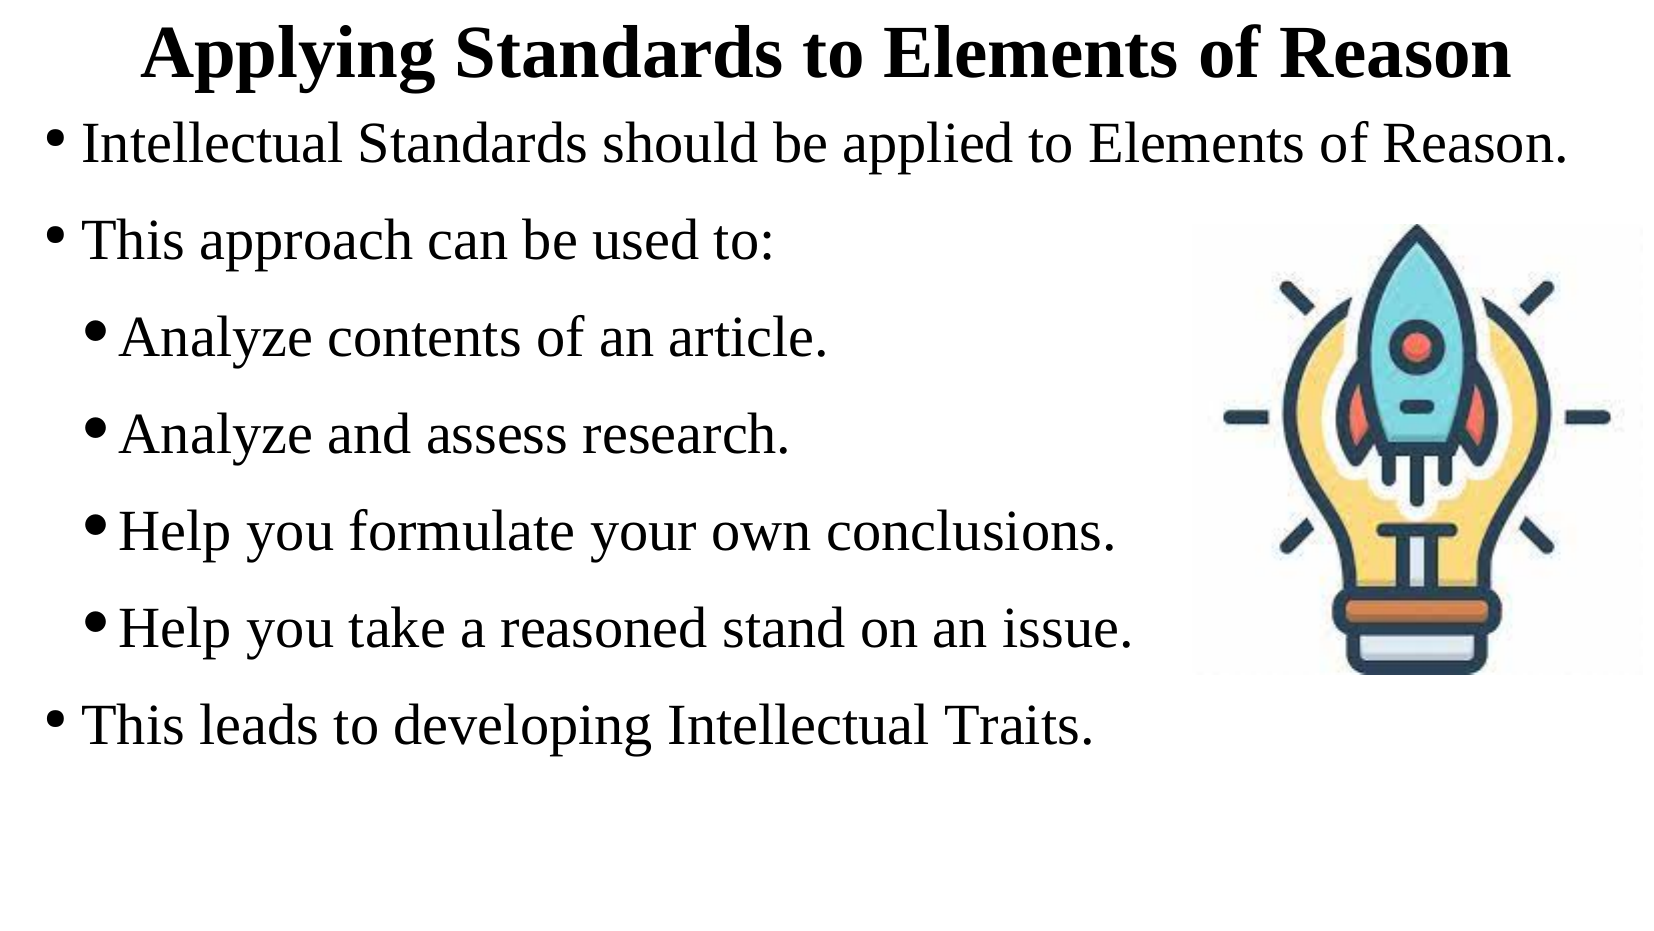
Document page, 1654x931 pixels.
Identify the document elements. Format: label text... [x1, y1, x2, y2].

title Applying Standards to Elements of Reason [0, 0, 1654, 106]
text_box Intellectual Standards should be applied to Elements of Reason. This approach can be used to: Analyze contents of an article. Analyze and assess research. Help you formulate your own conclusions. Help you take a reasoned stand on an issue. This leads to developing Intellectual Traits. [29, 96, 1643, 764]
picture [1192, 224, 1643, 676]
